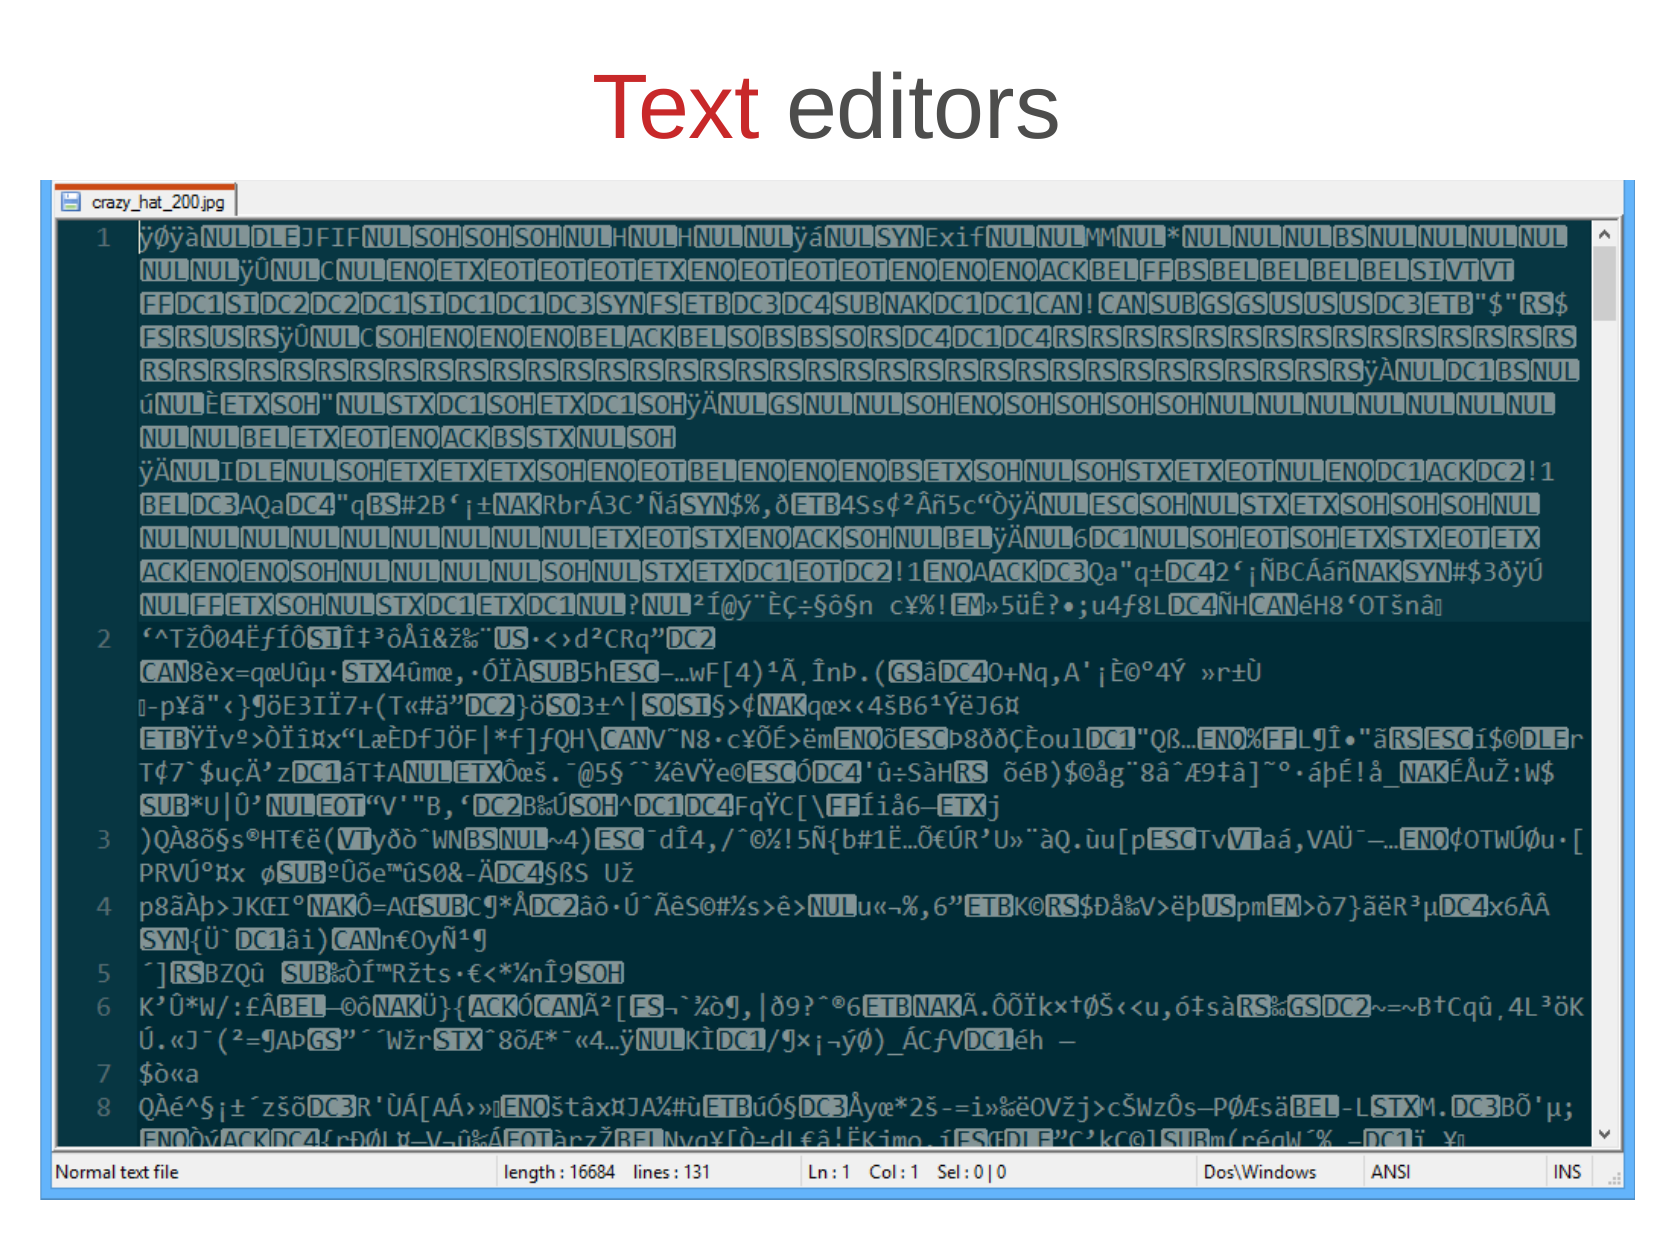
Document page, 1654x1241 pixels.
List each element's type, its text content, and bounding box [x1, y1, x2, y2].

picture [40, 180, 1636, 1201]
title Text editors [82, 49, 1571, 166]
